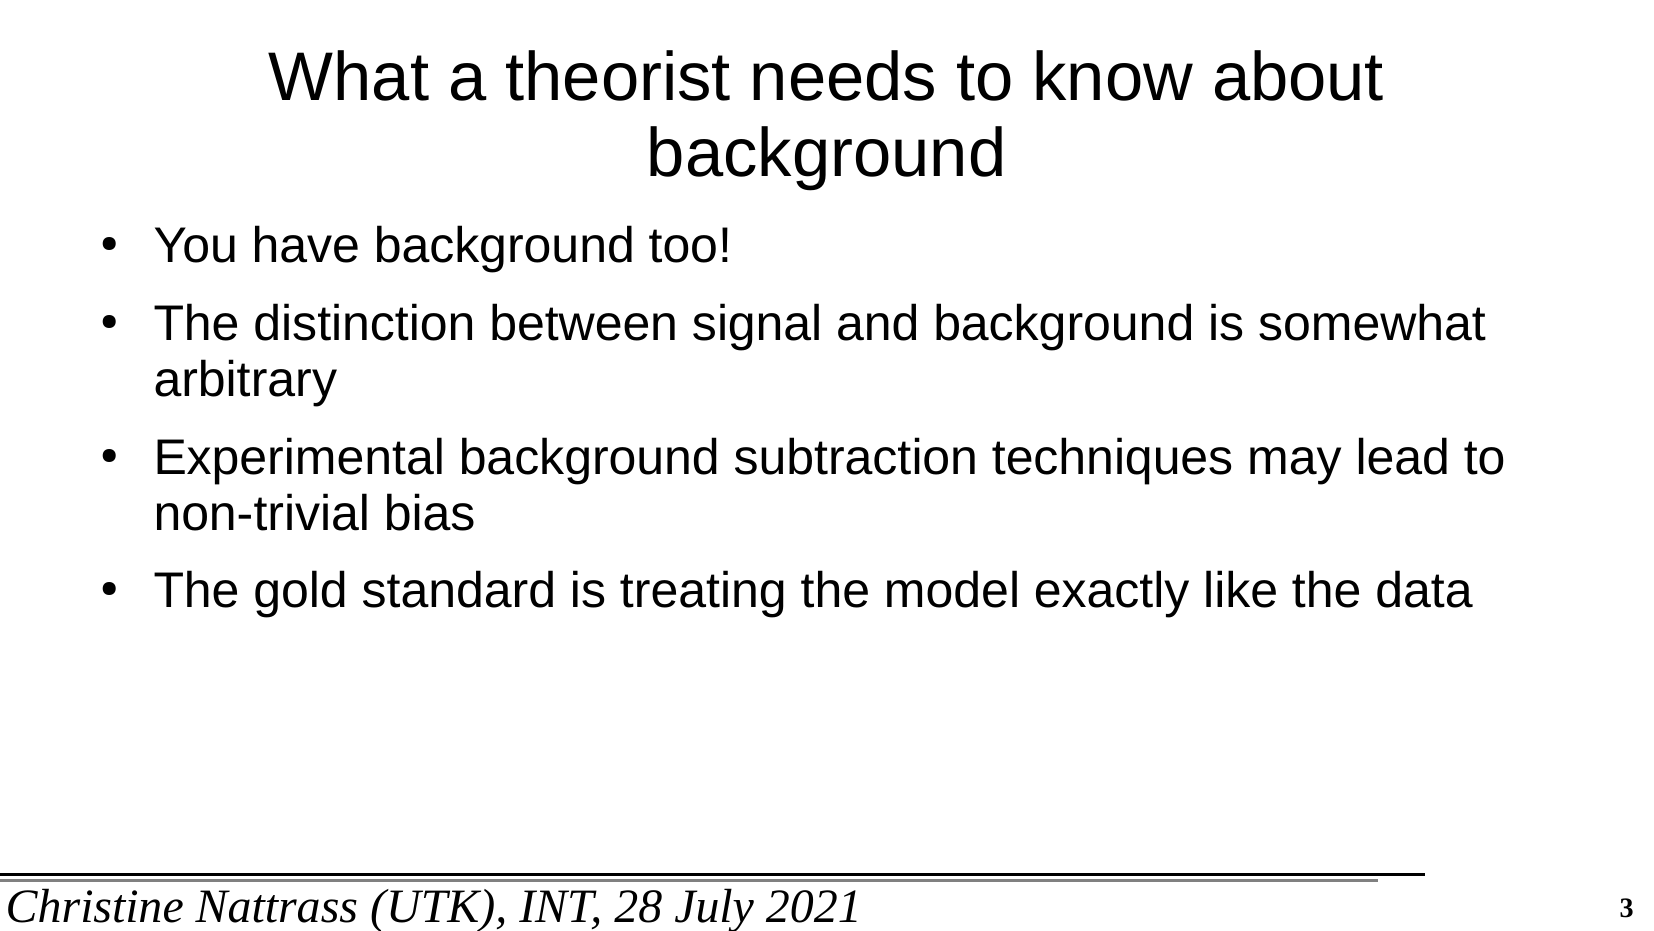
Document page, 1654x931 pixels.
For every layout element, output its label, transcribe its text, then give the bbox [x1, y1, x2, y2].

list You have background too! The distinction between signal and background is somewhat arbitrary Experimental background subtraction techniques may lead to non-trivial bias The gold standard is treating the model exactly like the data [82, 217, 1538, 758]
title What a theorist needs to know about background [82, 37, 1571, 193]
